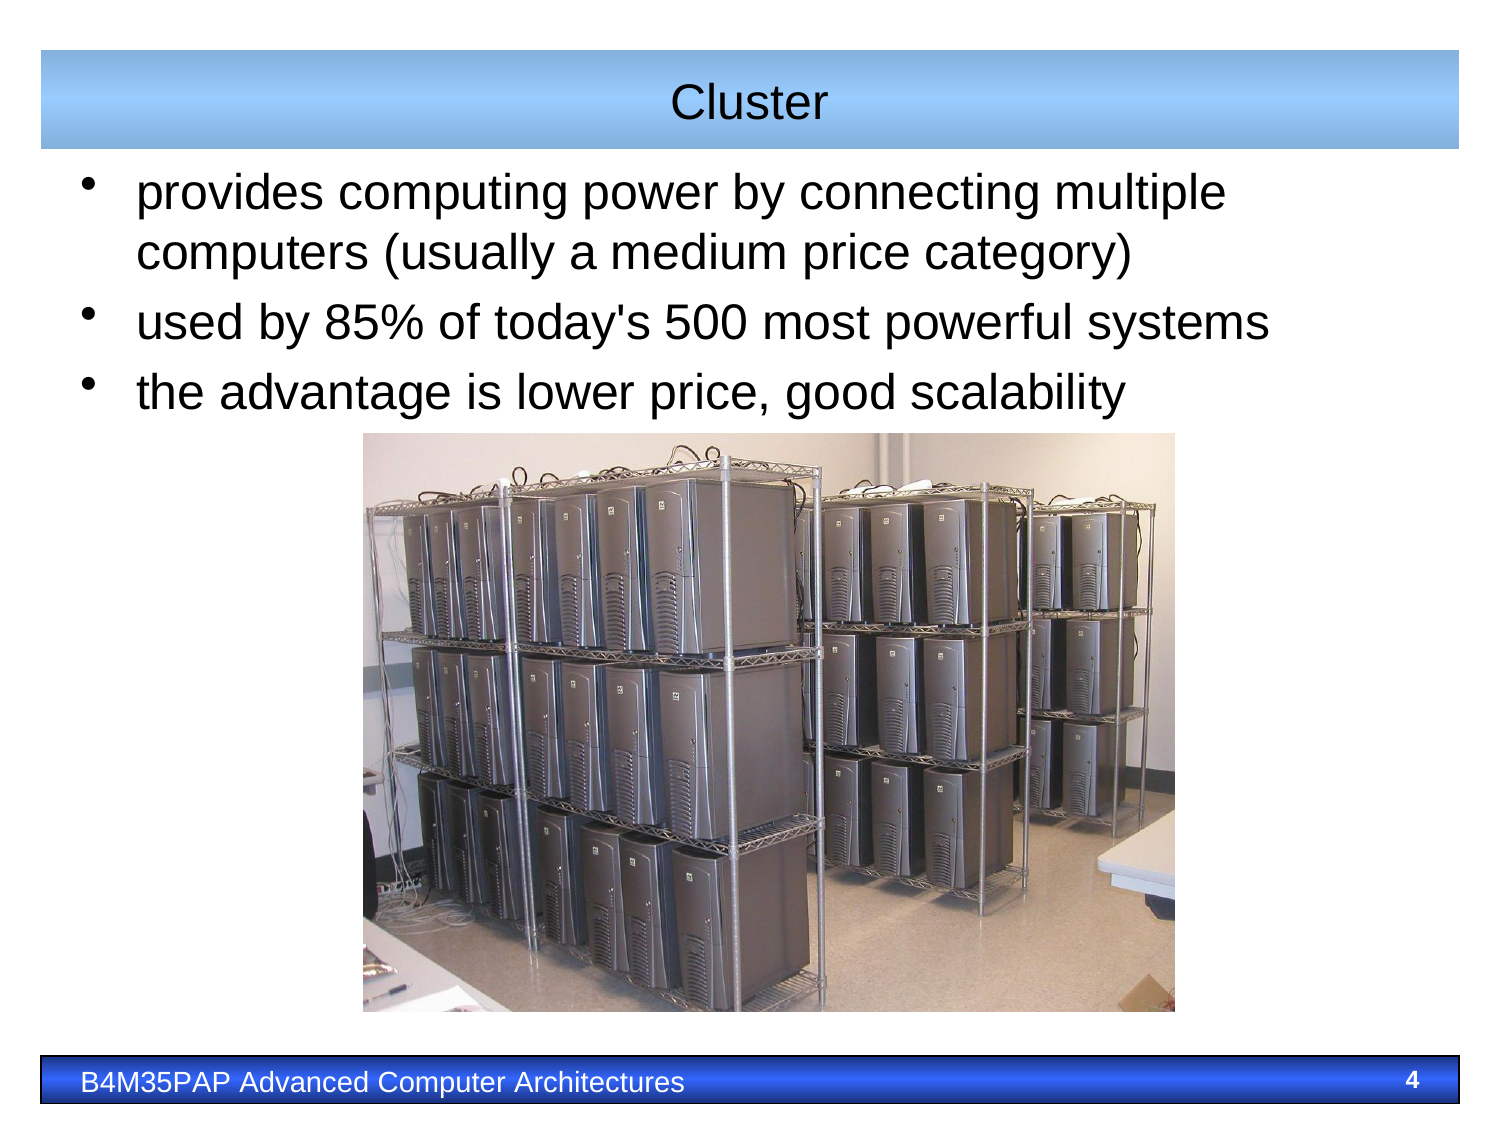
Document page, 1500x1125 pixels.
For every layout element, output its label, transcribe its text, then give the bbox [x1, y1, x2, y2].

title Cluster [41, 50, 1459, 149]
picture [363, 433, 1175, 1012]
list provides computing power by connecting multiple computers (usually a medium price category) used by 85% of today's 500 most powerful systems the advantage is lower price, good scalability [64, 152, 1436, 980]
